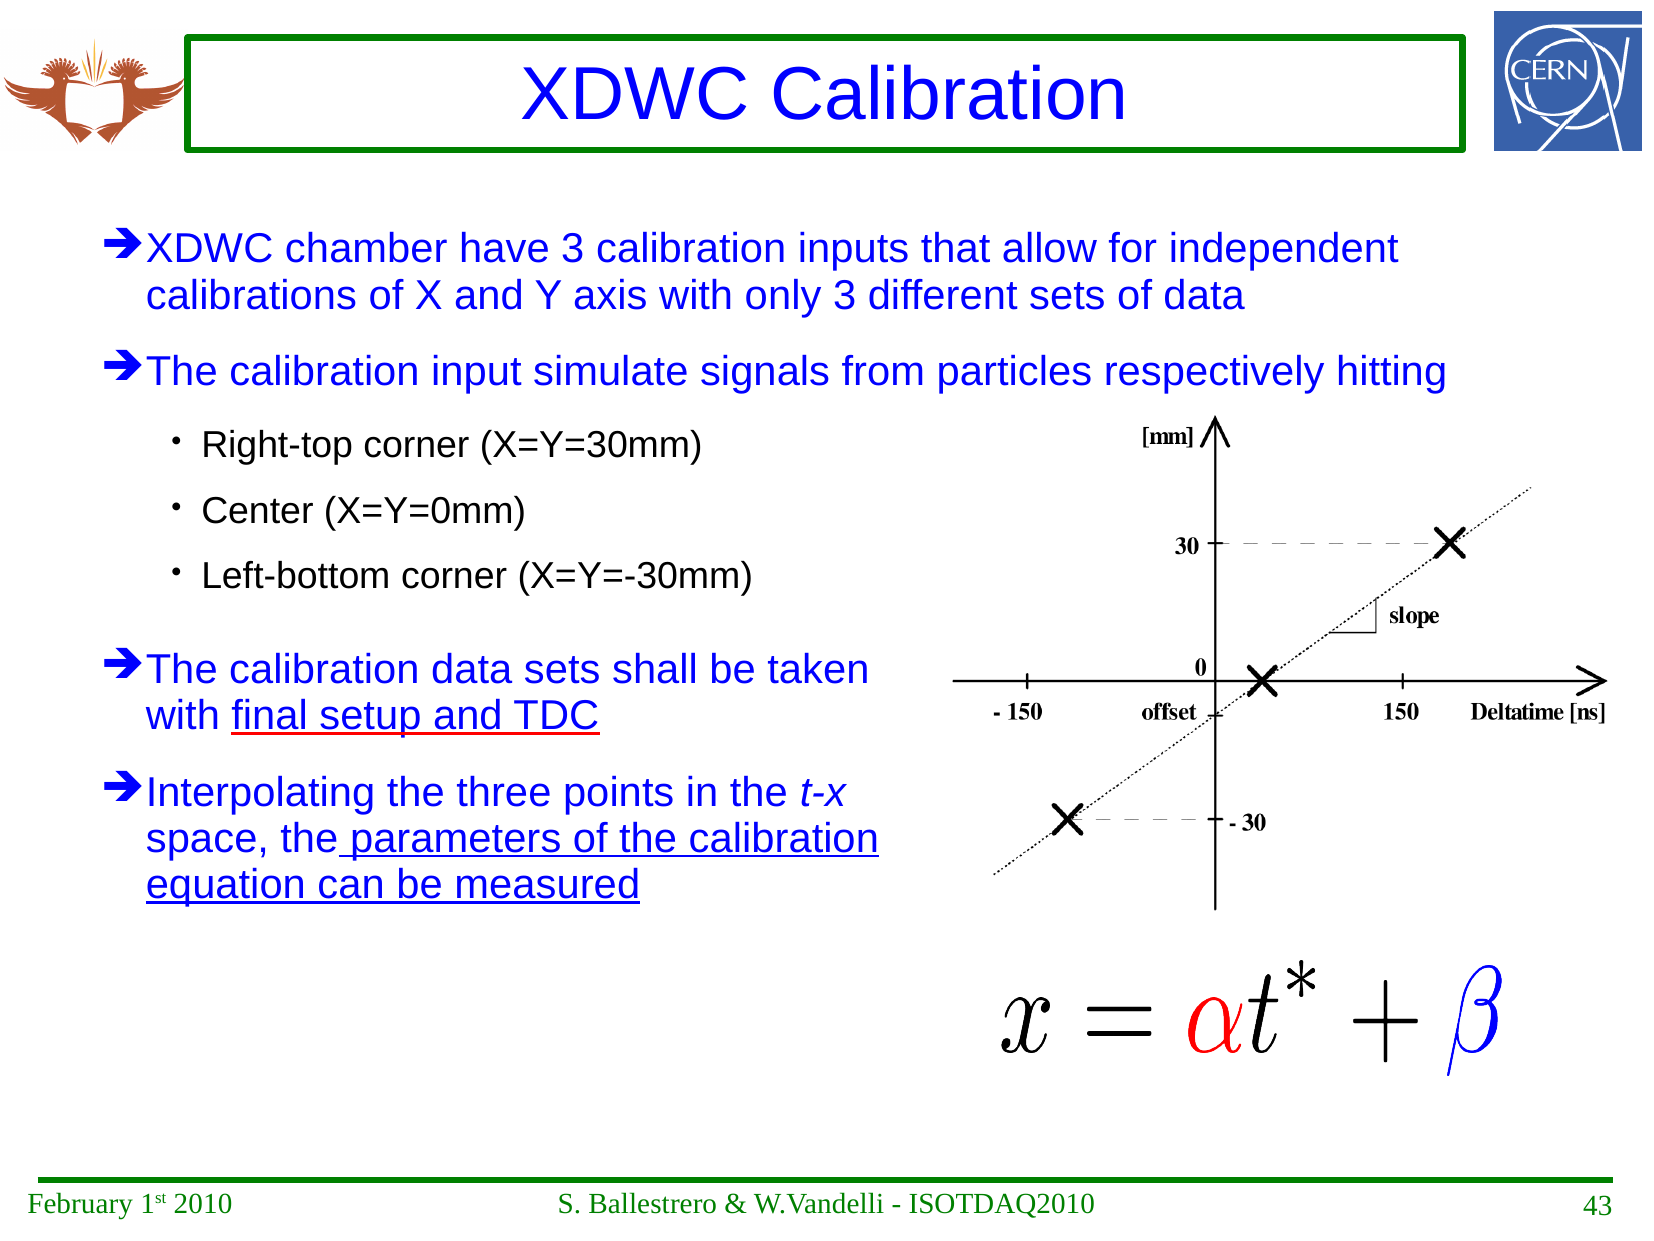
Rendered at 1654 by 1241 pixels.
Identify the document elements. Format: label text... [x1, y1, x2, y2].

picture [0, 29, 188, 151]
list The calibration data sets shall be taken with final setup and TDC Interpolating the three points in the t-x space, the parameters of the calibration equation can be measured [82, 645, 901, 1013]
picture [1494, 11, 1642, 151]
list XDWC chamber have 3 calibration inputs that allow for independent calibrations of X and Y axis with only 3 different sets of data The calibration input simulate signals from particles respectively hitting Right-top corner (X=Y=30mm) Center (X=Y=0mm) Left-bottom corner (X=Y=-30mm) [82, 225, 1571, 676]
picture [917, 393, 1629, 925]
picture [998, 959, 1517, 1076]
title XDWC Calibration [187, 37, 1463, 151]
